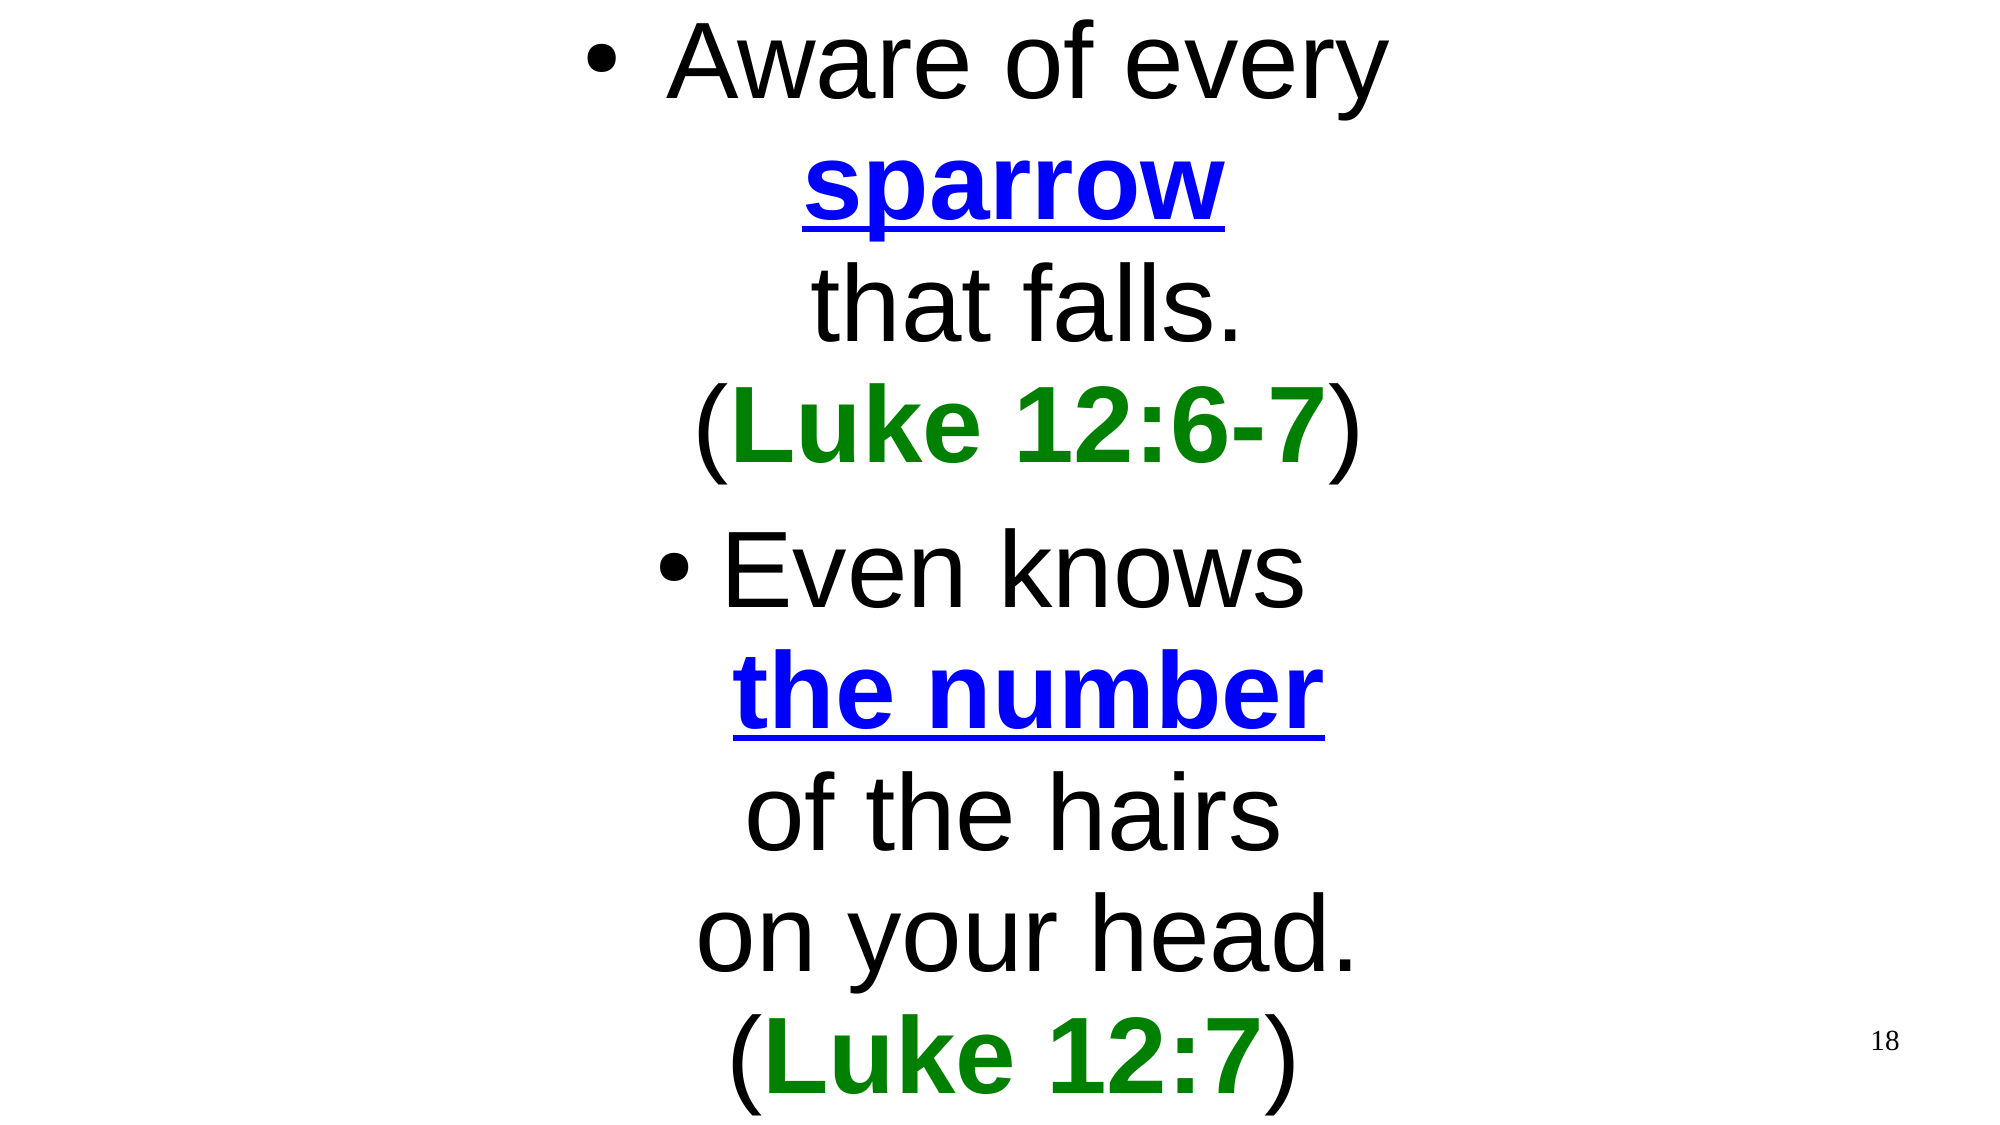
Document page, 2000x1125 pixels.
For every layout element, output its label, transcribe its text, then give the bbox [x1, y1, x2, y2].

list Aware of every sparrow that falls. (Luke 12:6-7) Even knows the number of the hairs on your head. (Luke 12:7) [0, 0, 1996, 1123]
